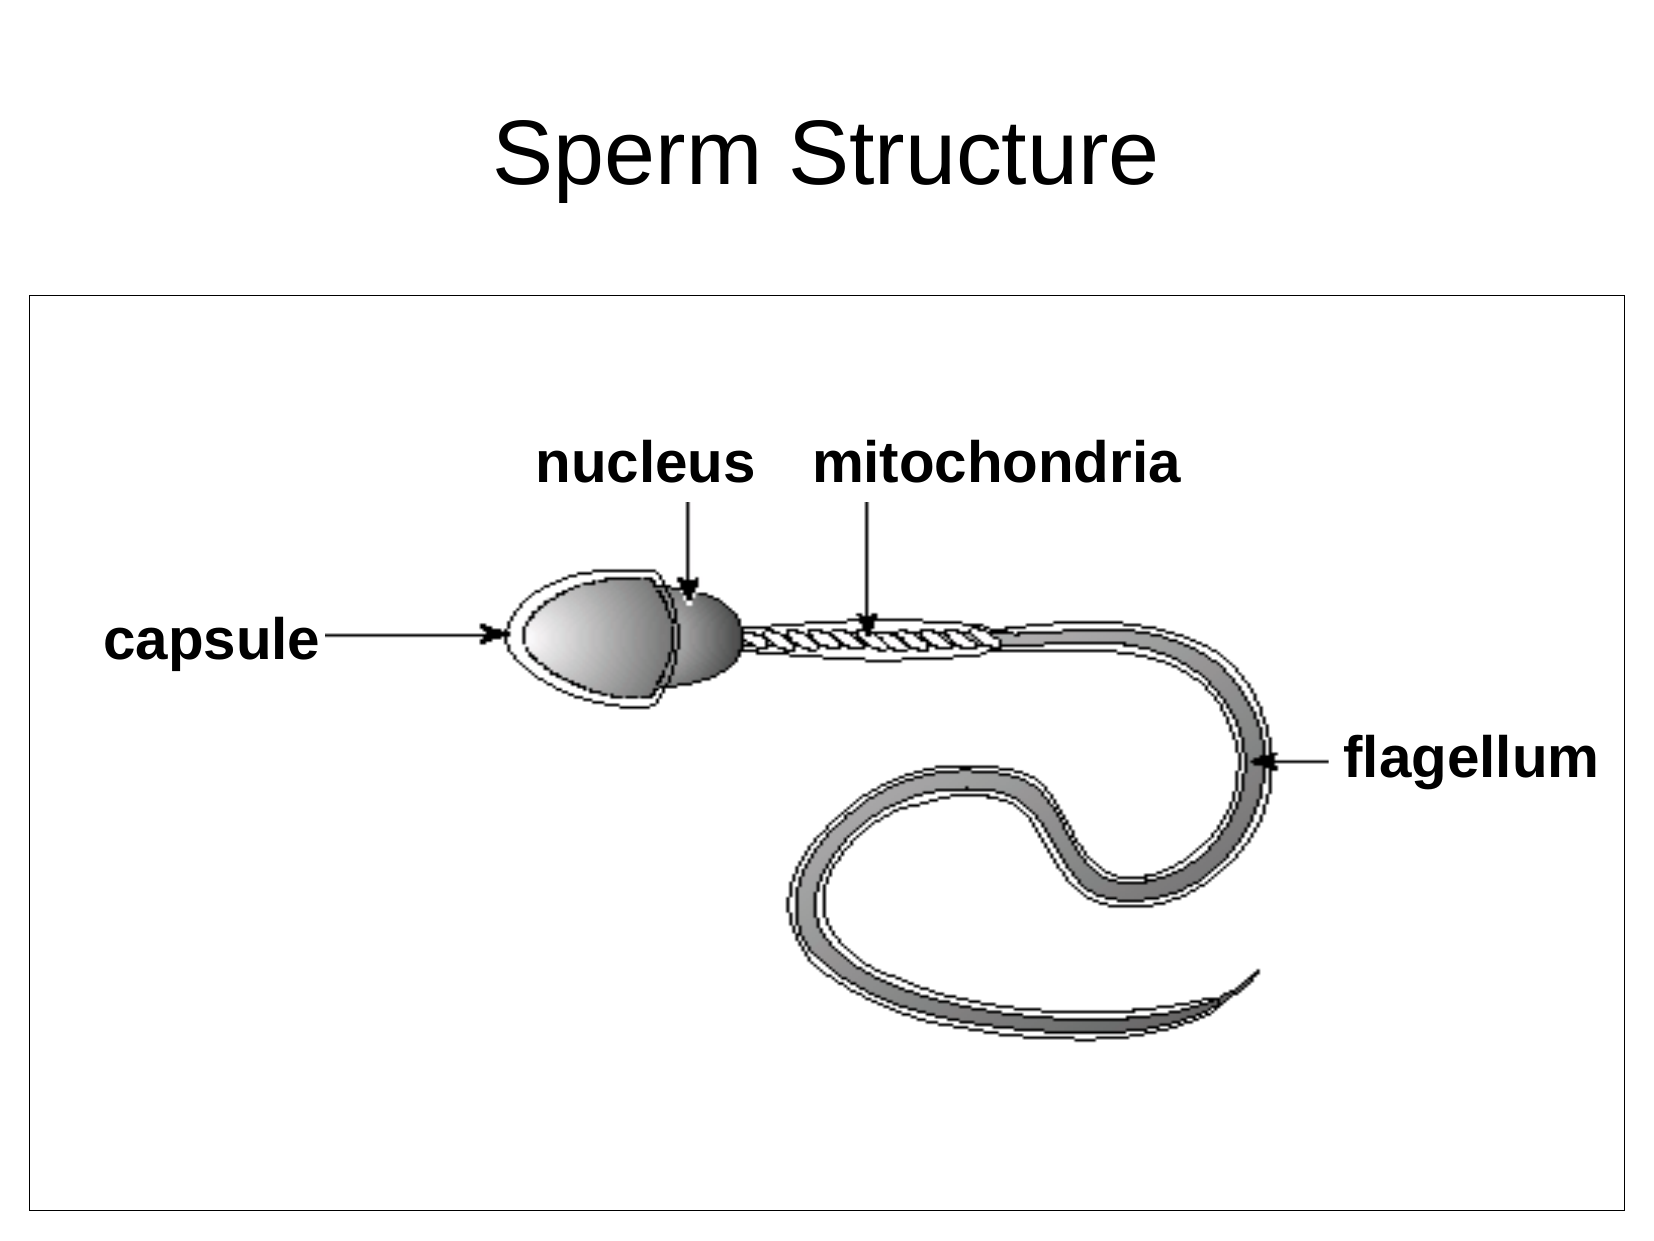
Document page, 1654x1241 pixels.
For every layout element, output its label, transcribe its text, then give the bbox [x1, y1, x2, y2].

picture [208, 413, 1479, 1063]
text_box flagellum [1328, 717, 1615, 798]
title Sperm Structure [82, 49, 1571, 257]
text_box capsule [88, 599, 336, 680]
text_box [29, 295, 1625, 1211]
text_box mitochondria [797, 422, 1211, 503]
text_box nucleus [520, 422, 797, 503]
